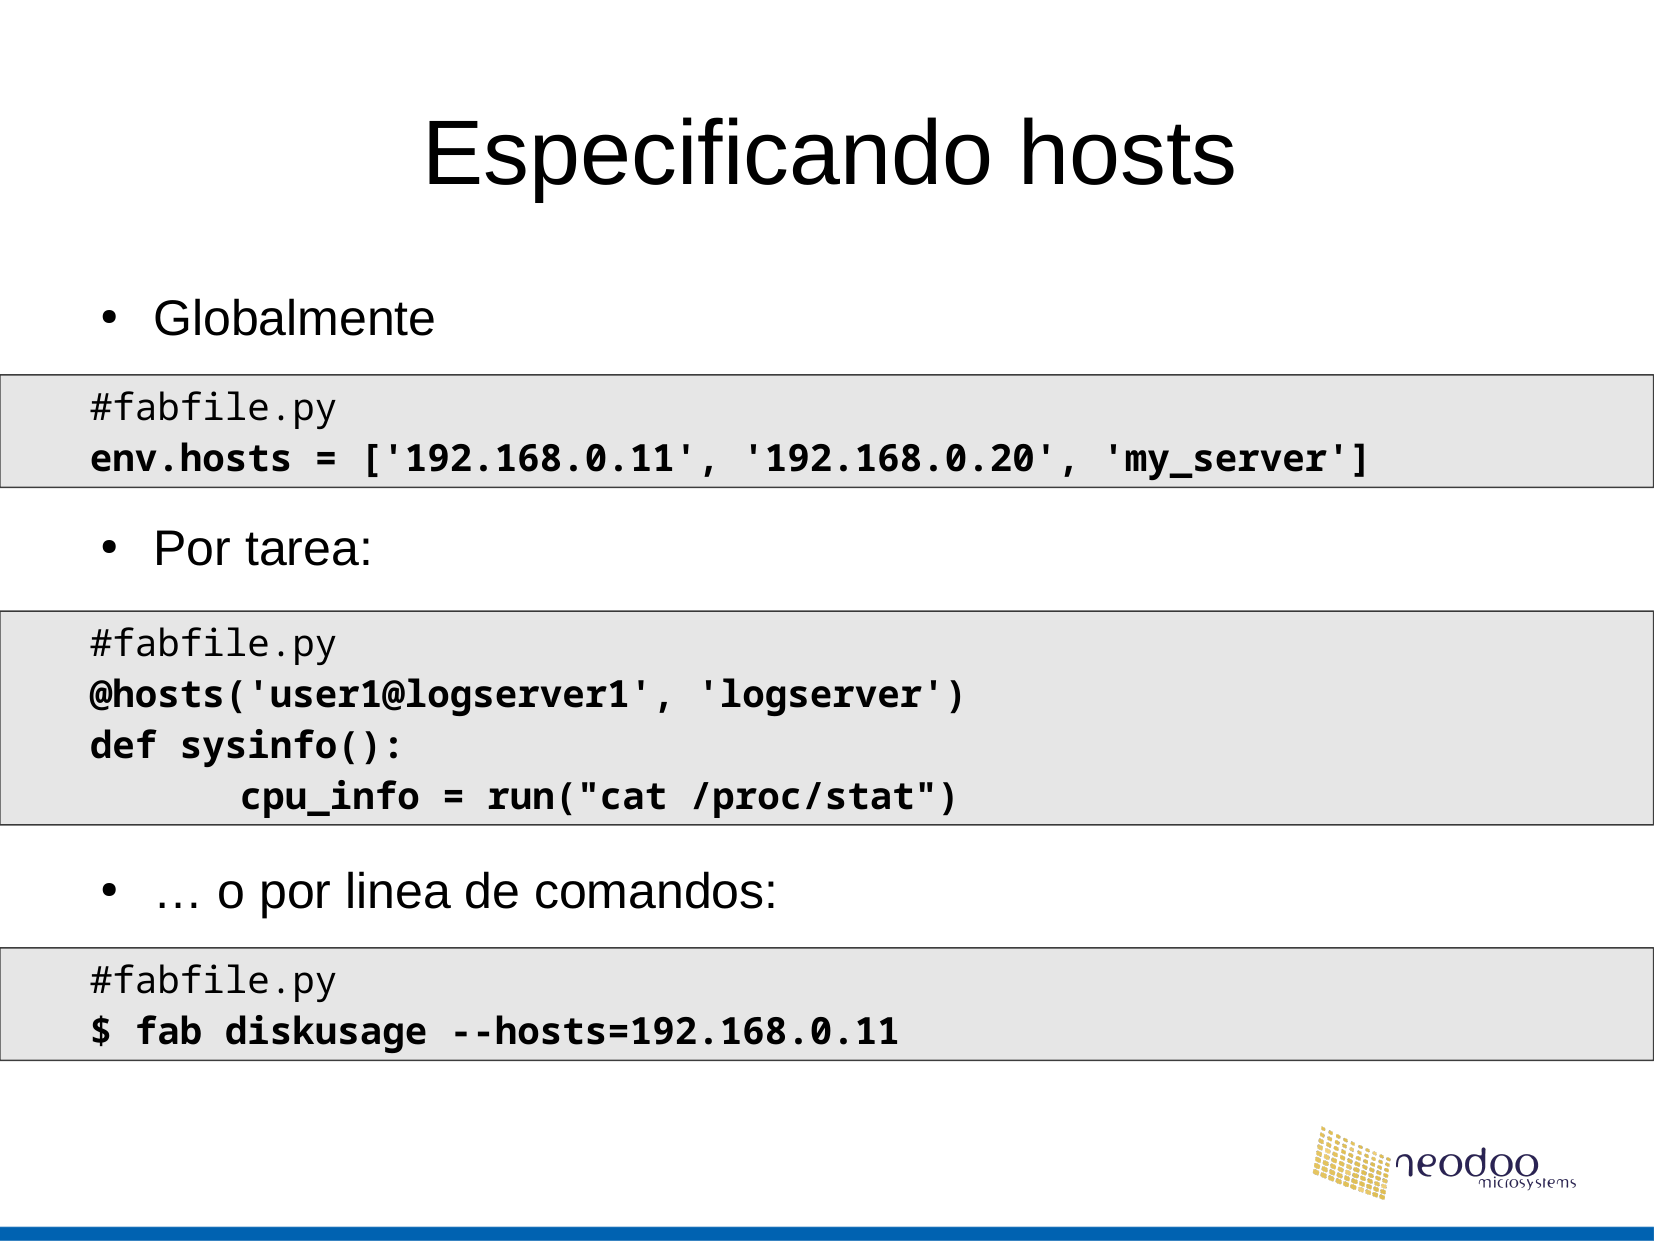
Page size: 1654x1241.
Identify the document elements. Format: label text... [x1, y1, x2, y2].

list Globalmente [82, 290, 1571, 347]
list Por tarea: [82, 520, 1571, 577]
text_box #fabfile.py $ fab diskusage --hosts=192.168.0.11 [0, 947, 1654, 1061]
picture [1312, 1126, 1576, 1200]
text_box #fabfile.py @hosts('user1@logserver1', 'logserver') def sysinfo(): cpu_info = run("cat /proc/stat") [0, 611, 1654, 825]
text_box #fabfile.py env.hosts = ['192.168.0.11', '192.168.0.20', 'my_server'] [0, 374, 1654, 488]
title Especificando hosts [86, 49, 1576, 257]
list … o por linea de comandos: [82, 863, 1571, 919]
